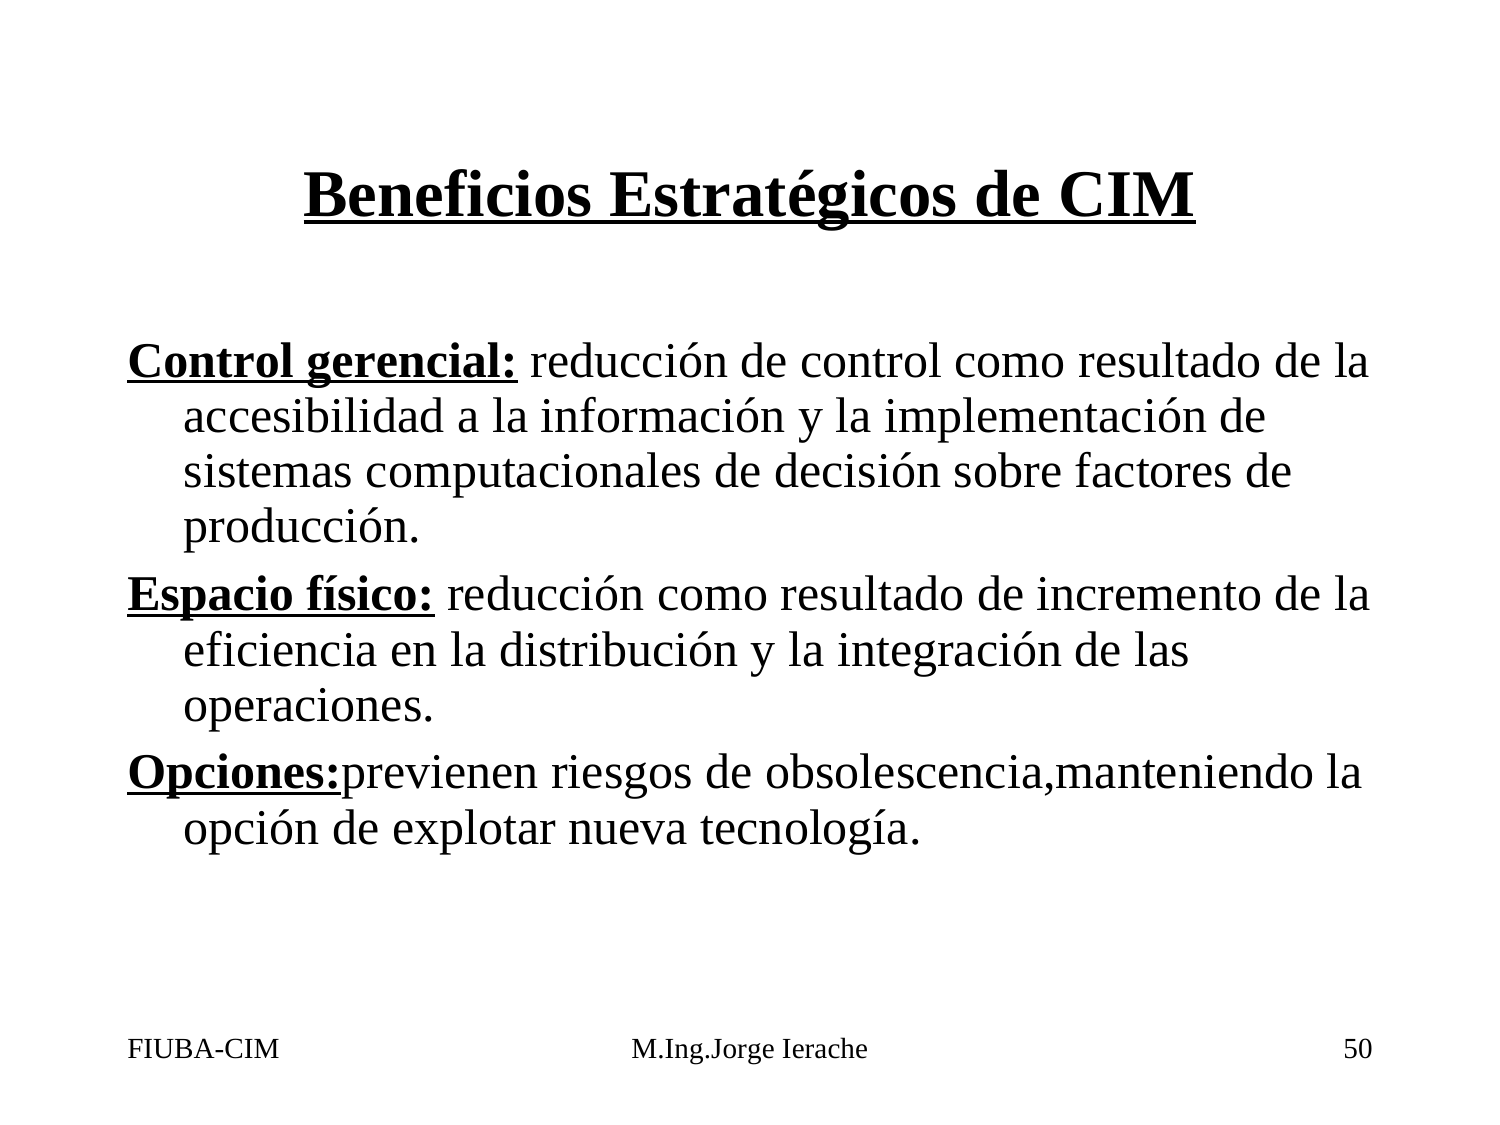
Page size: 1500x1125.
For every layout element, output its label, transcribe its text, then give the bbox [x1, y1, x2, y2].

list Control gerencial: reducción de control como resultado de la accesibilidad a la información y la implementación de sistemas computacionales de decisión sobre factores de producción. Espacio físico: reducción como resultado de incremento de la eficiencia en la distribución y la integración de las operaciones. Opciones:previenen riesgos de obsolescencia,manteniendo la opción de explotar nueva tecnología. [112, 324, 1388, 1001]
title Beneficios Estratégicos de CIM [112, 99, 1388, 288]
